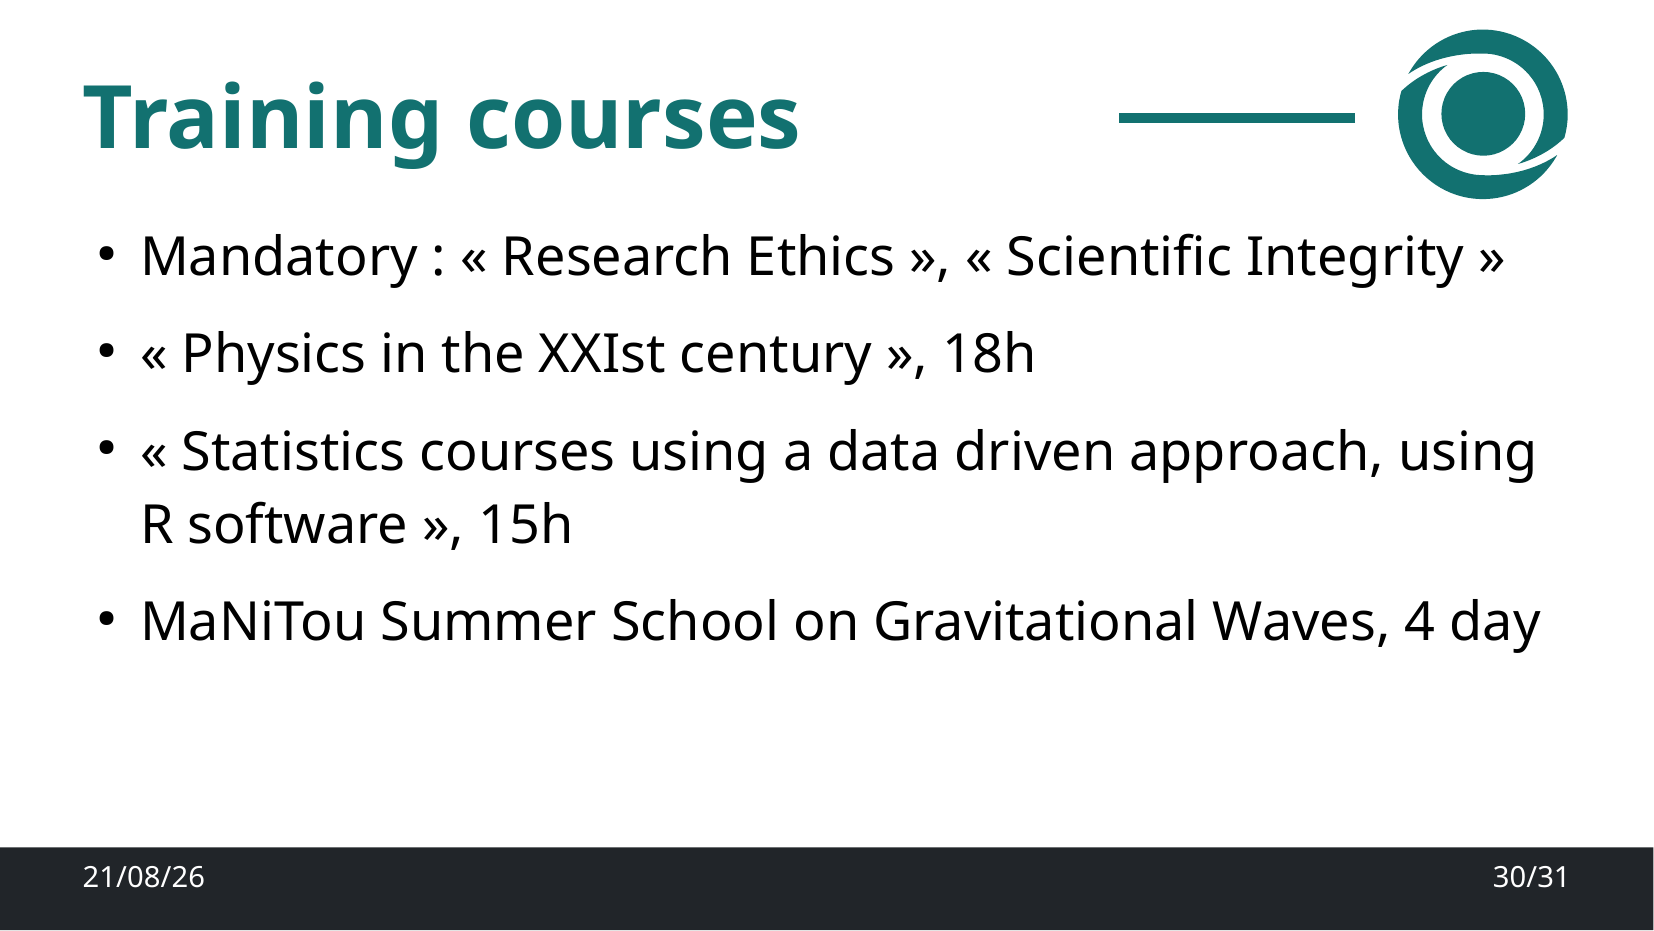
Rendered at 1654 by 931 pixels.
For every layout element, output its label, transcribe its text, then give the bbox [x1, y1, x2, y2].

list Mandatory : « Research Ethics », « Scientific Integrity » « Physics in the XXIst century », 18h « Statistics courses using a data driven approach, using R software », 15h MaNiTou Summer School on Gravitational Waves, 4 day [82, 217, 1571, 758]
title Training courses [82, 37, 1241, 193]
